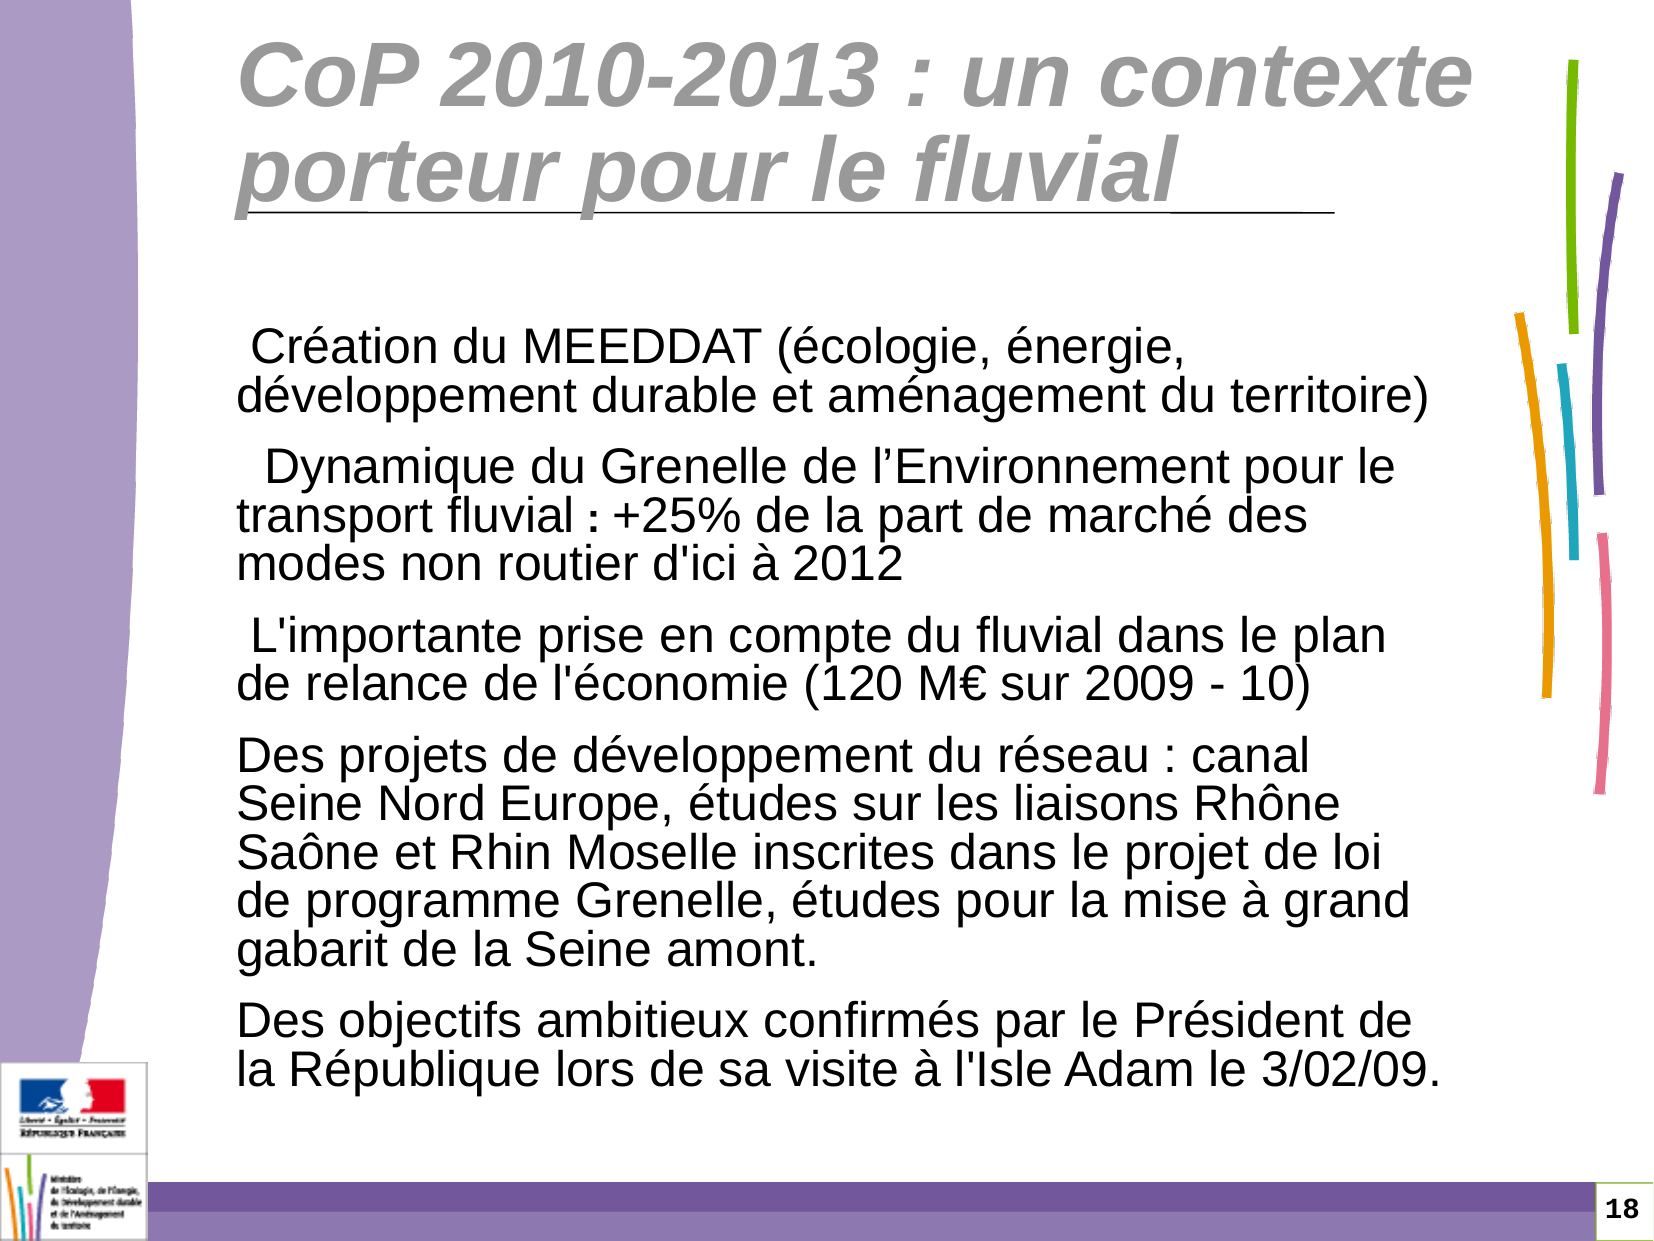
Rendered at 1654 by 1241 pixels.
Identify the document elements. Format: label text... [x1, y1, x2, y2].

picture [0, 0, 1654, 1241]
list Création du MEEDDAT (écologie, énergie, développement durable et aménagement du territoire) Dynamique du Grenelle de l’Environnement pour le transport fluvial : +25% de la part de marché des modes non routier d'ici à 2012 L'importante prise en compte du fluvial dans le plan de relance de l'économie (120 M€ sur 2009 - 10) Des projets de développement du réseau : canal Seine Nord Europe, études sur les liaisons Rhône Saône et Rhin Moselle inscrites dans le projet de loi de programme Grenelle, études pour la mise à grand gabarit de la Seine amont. Des objectifs ambitieux confirmés par le Président de la République lors de sa visite à l'Isle Adam le 3/02/09. [236, 324, 1447, 1185]
title CoP 2010-2013 : un contexte porteur pour le fluvial [236, 26, 1565, 225]
